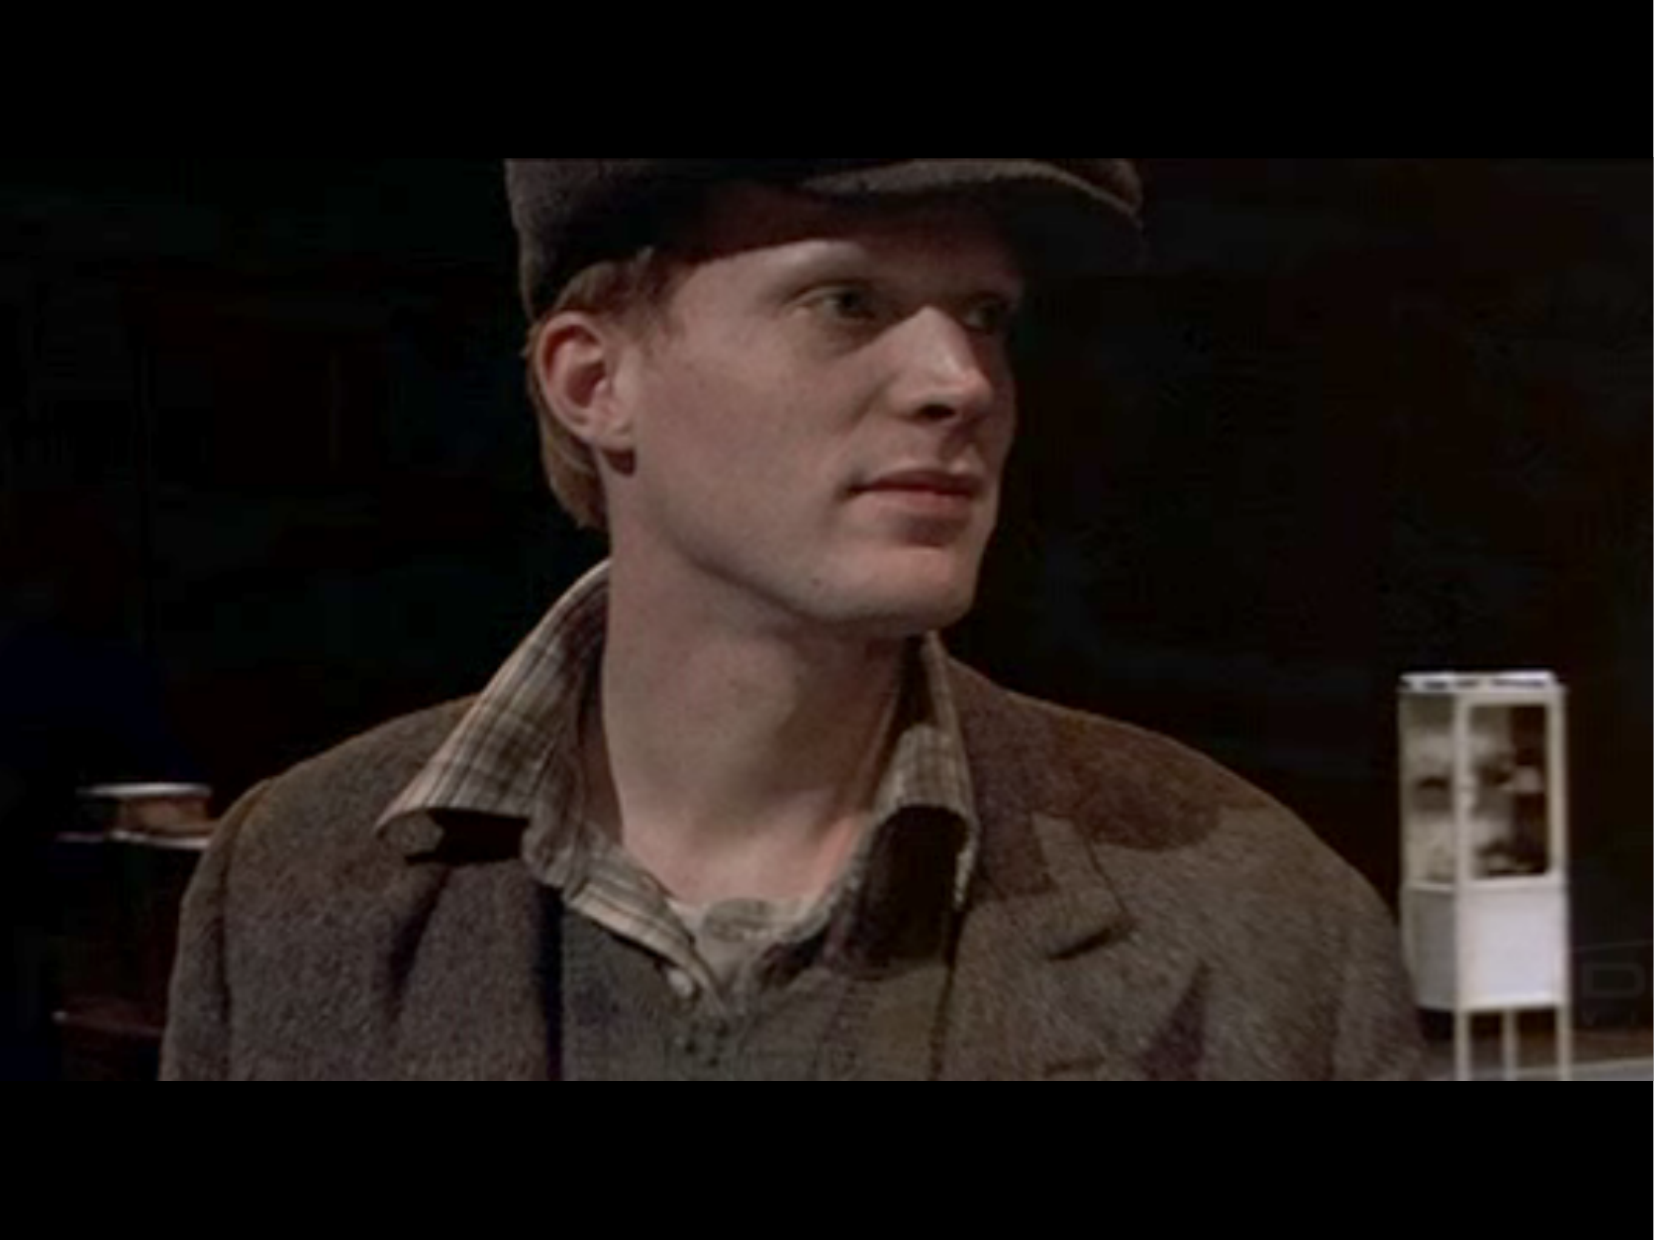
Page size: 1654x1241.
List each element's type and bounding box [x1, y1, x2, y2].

picture [0, 157, 1654, 1081]
